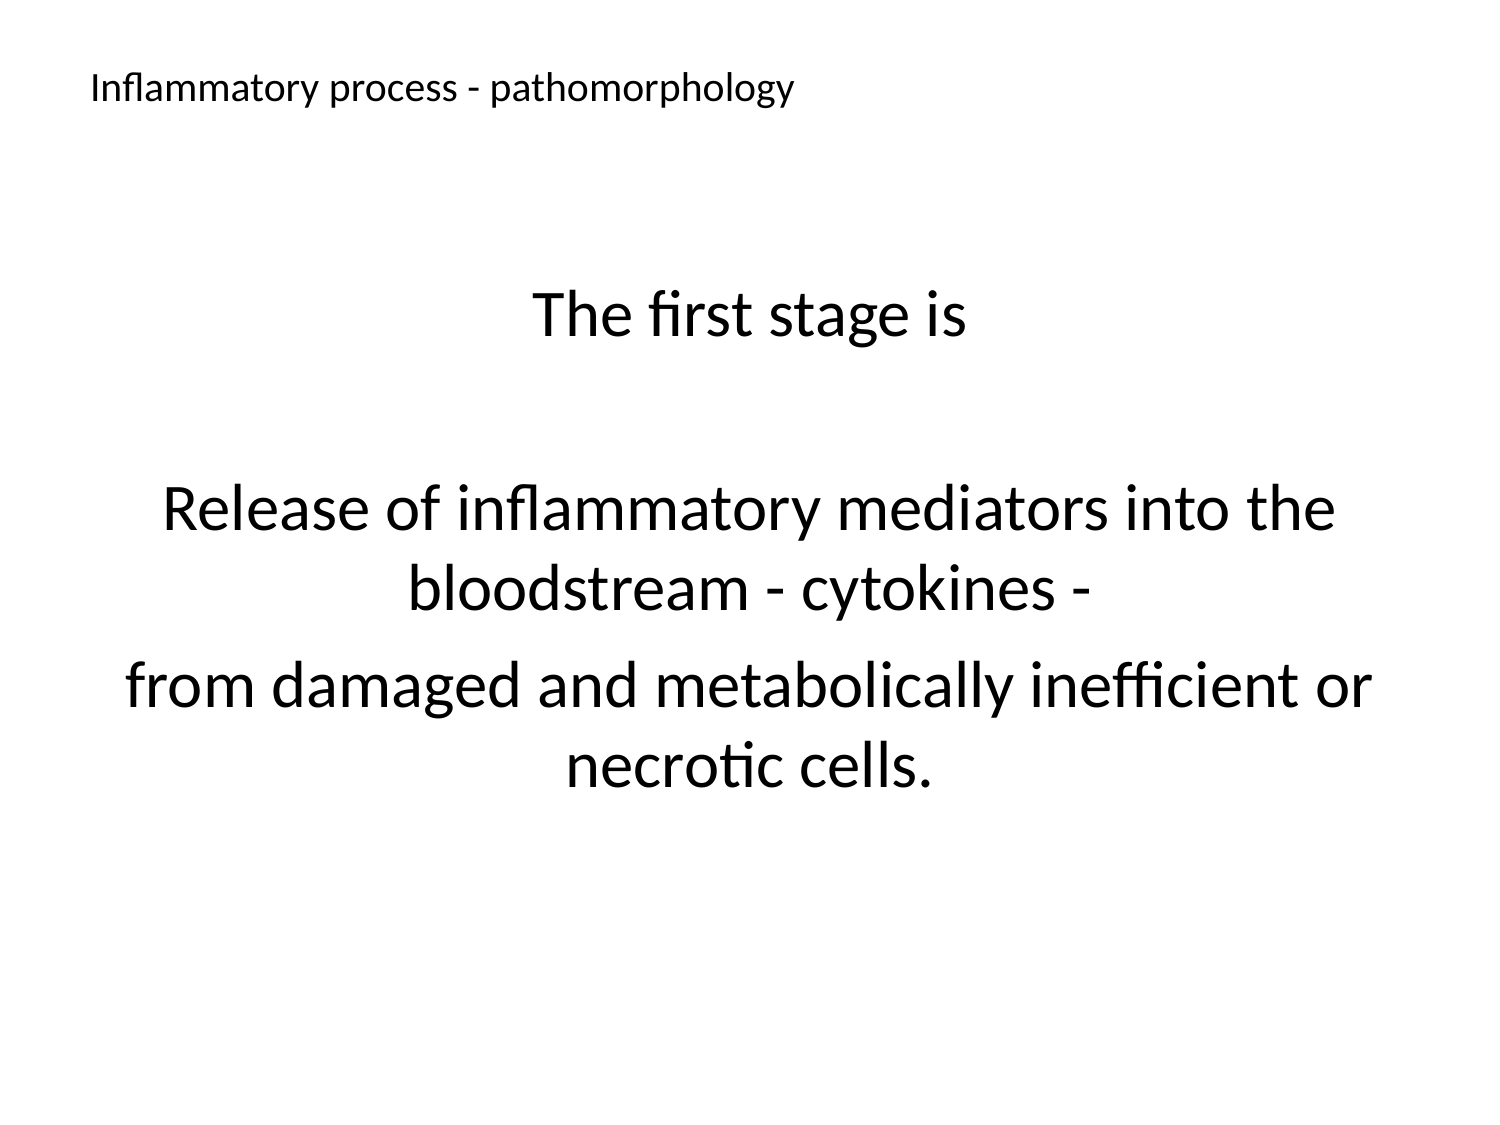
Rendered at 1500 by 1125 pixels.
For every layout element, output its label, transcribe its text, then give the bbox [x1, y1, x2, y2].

title Inflammatory process - pathomorphology [75, 45, 1426, 126]
list The first stage is Release of inflammatory mediators into the bloodstream - cytokines - from damaged and metabolically inefficient or necrotic cells. [75, 262, 1426, 1005]
